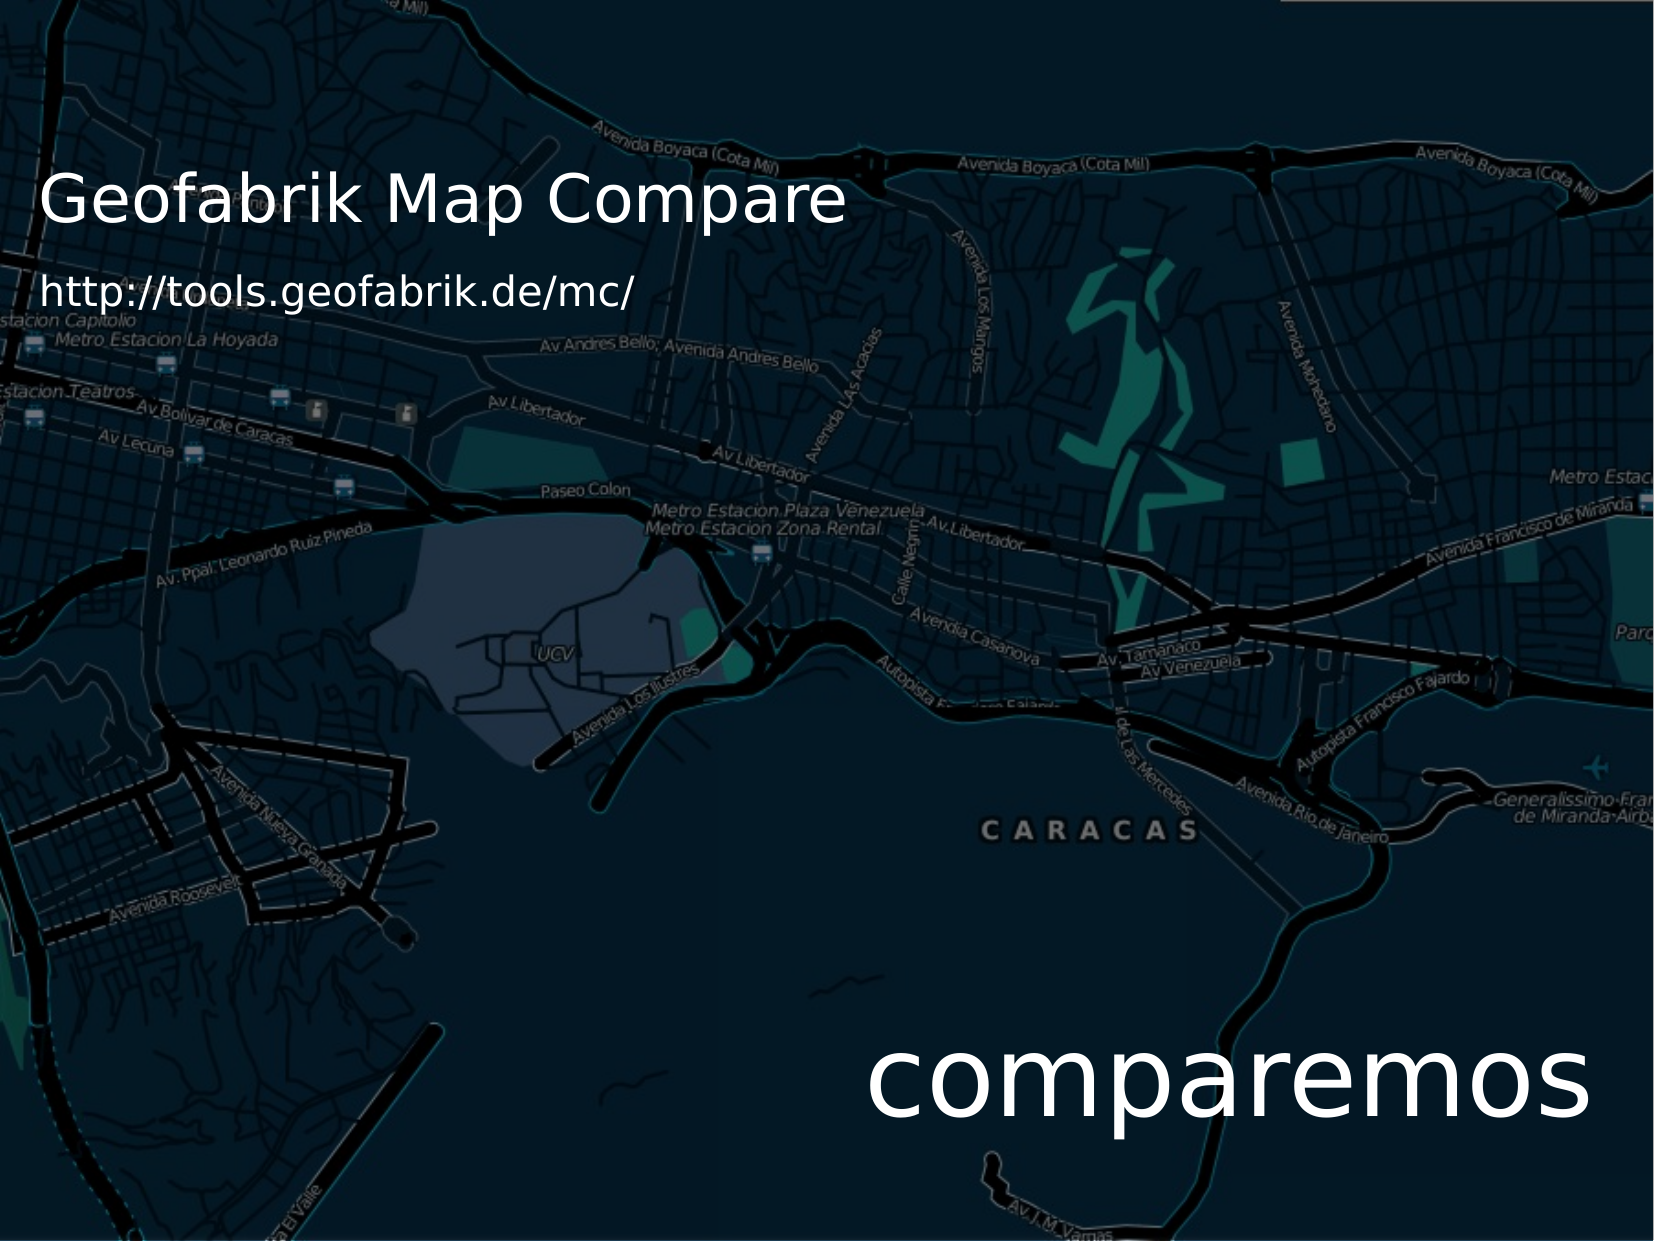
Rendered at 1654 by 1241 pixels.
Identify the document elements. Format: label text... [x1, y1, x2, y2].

title comparemos [147, 979, 1595, 1182]
picture [0, 0, 1653, 1241]
list Geofabrik Map Compare http://tools.geofabrik.de/mc/ [38, 160, 1603, 979]
